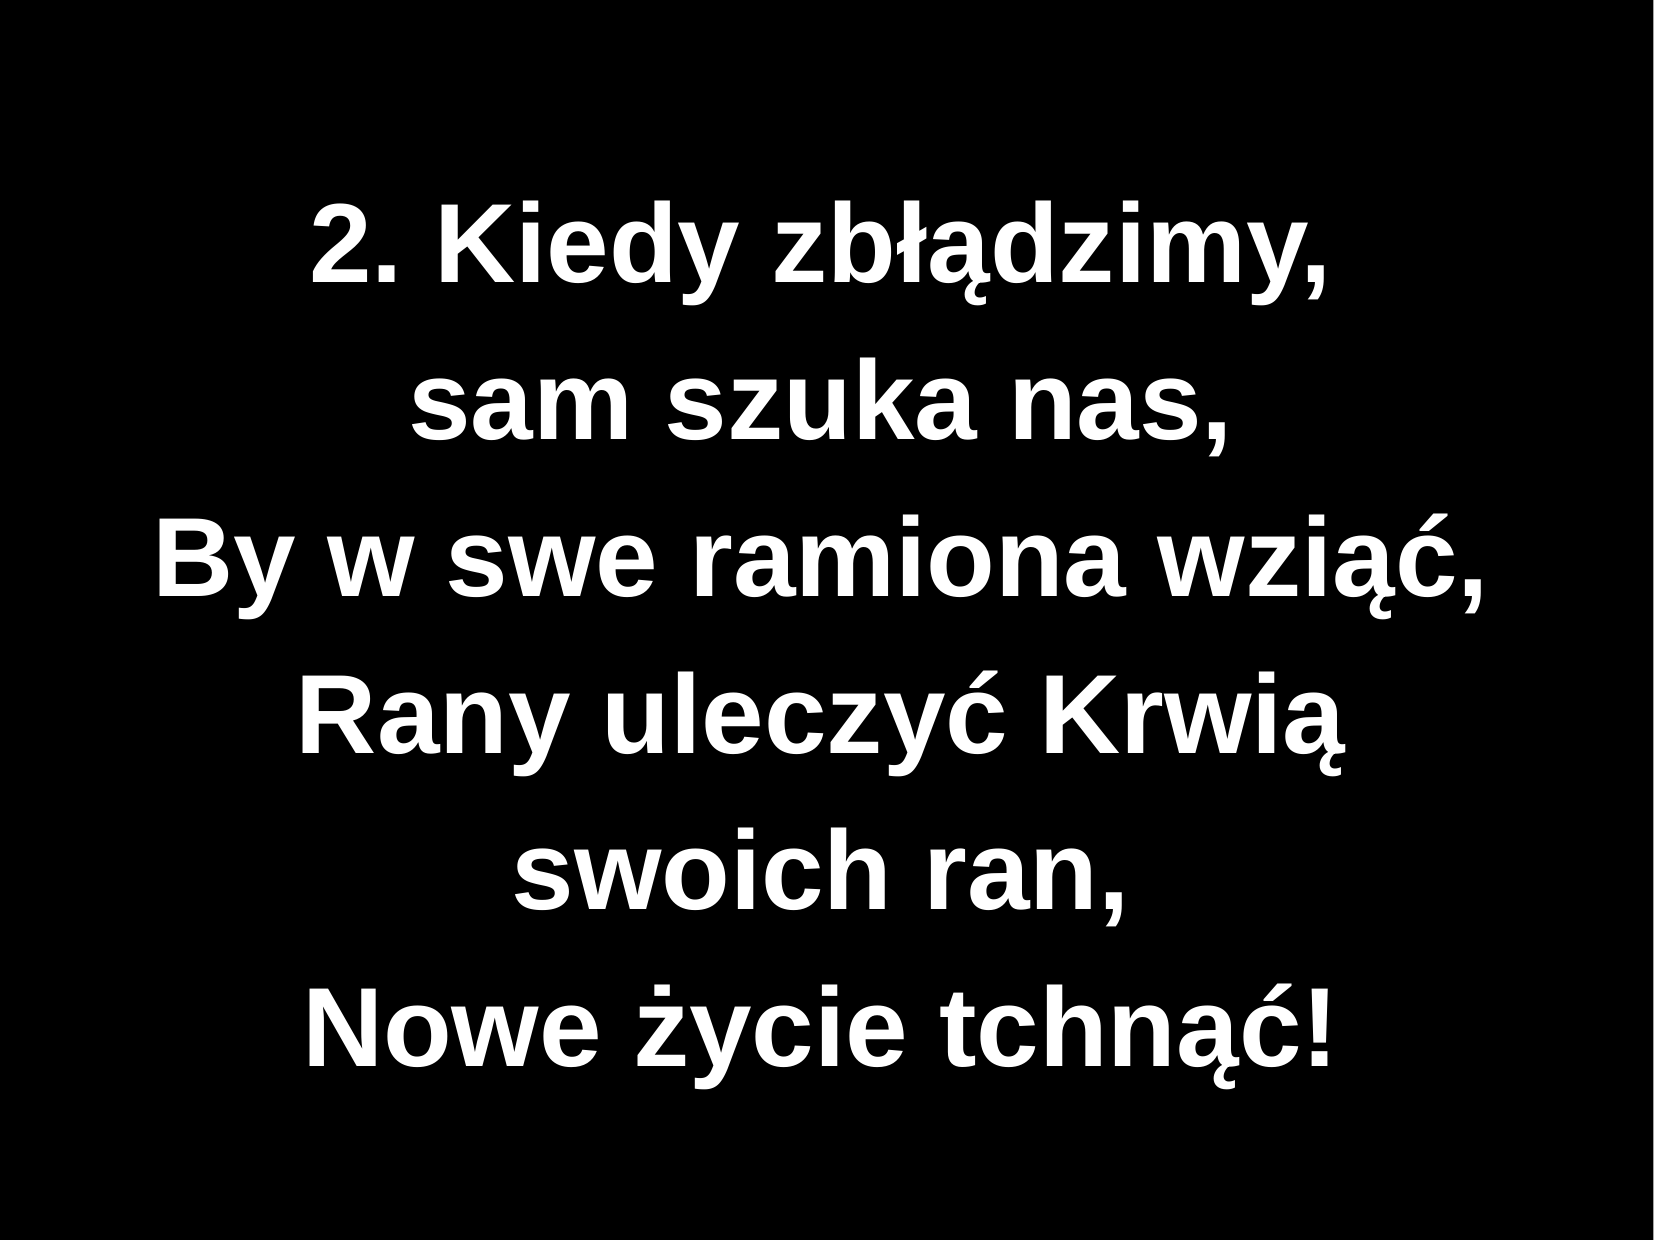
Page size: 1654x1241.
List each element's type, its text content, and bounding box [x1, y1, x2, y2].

subtitle 2. Kiedy zbłądzimy, sam szuka nas, By w swe ramiona wziąć, Rany uleczyć Krwią swoich ran, Nowe życie tchnąć! [0, 0, 1642, 1241]
